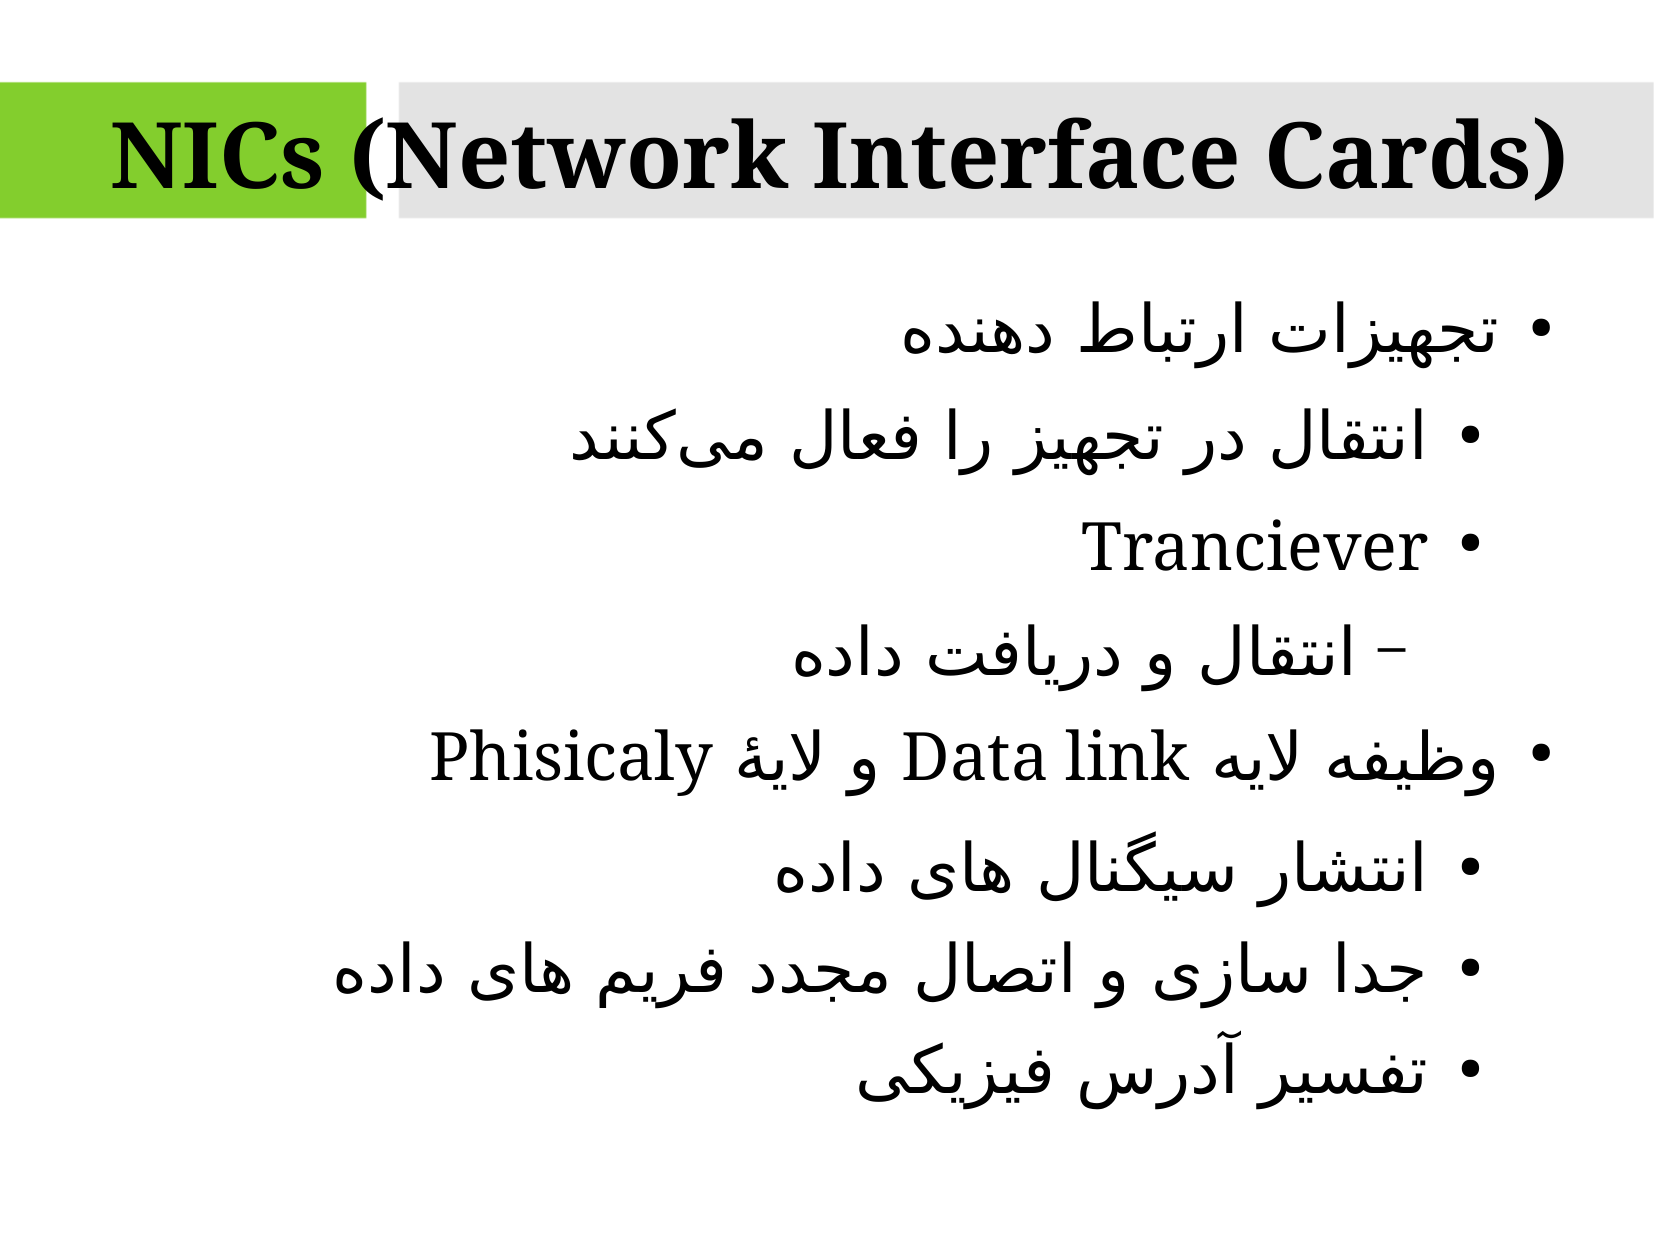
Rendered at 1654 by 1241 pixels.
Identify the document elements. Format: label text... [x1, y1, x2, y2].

picture [0, 0, 1654, 1241]
title NICs (Network Interface Cards) [82, 49, 1571, 257]
list تجهیزات ارتباط دهنده انتقال در تجهیز را فعال می‌کنند Tranciever انتقال و دریافت داده وظیفه لایه Data link و لایهٔ Phisicaly انتشار سیگنال های داده جدا سازی و اتصال مجدد فریم های داده تفسیر آدرس فیزیکی [82, 290, 1571, 1182]
